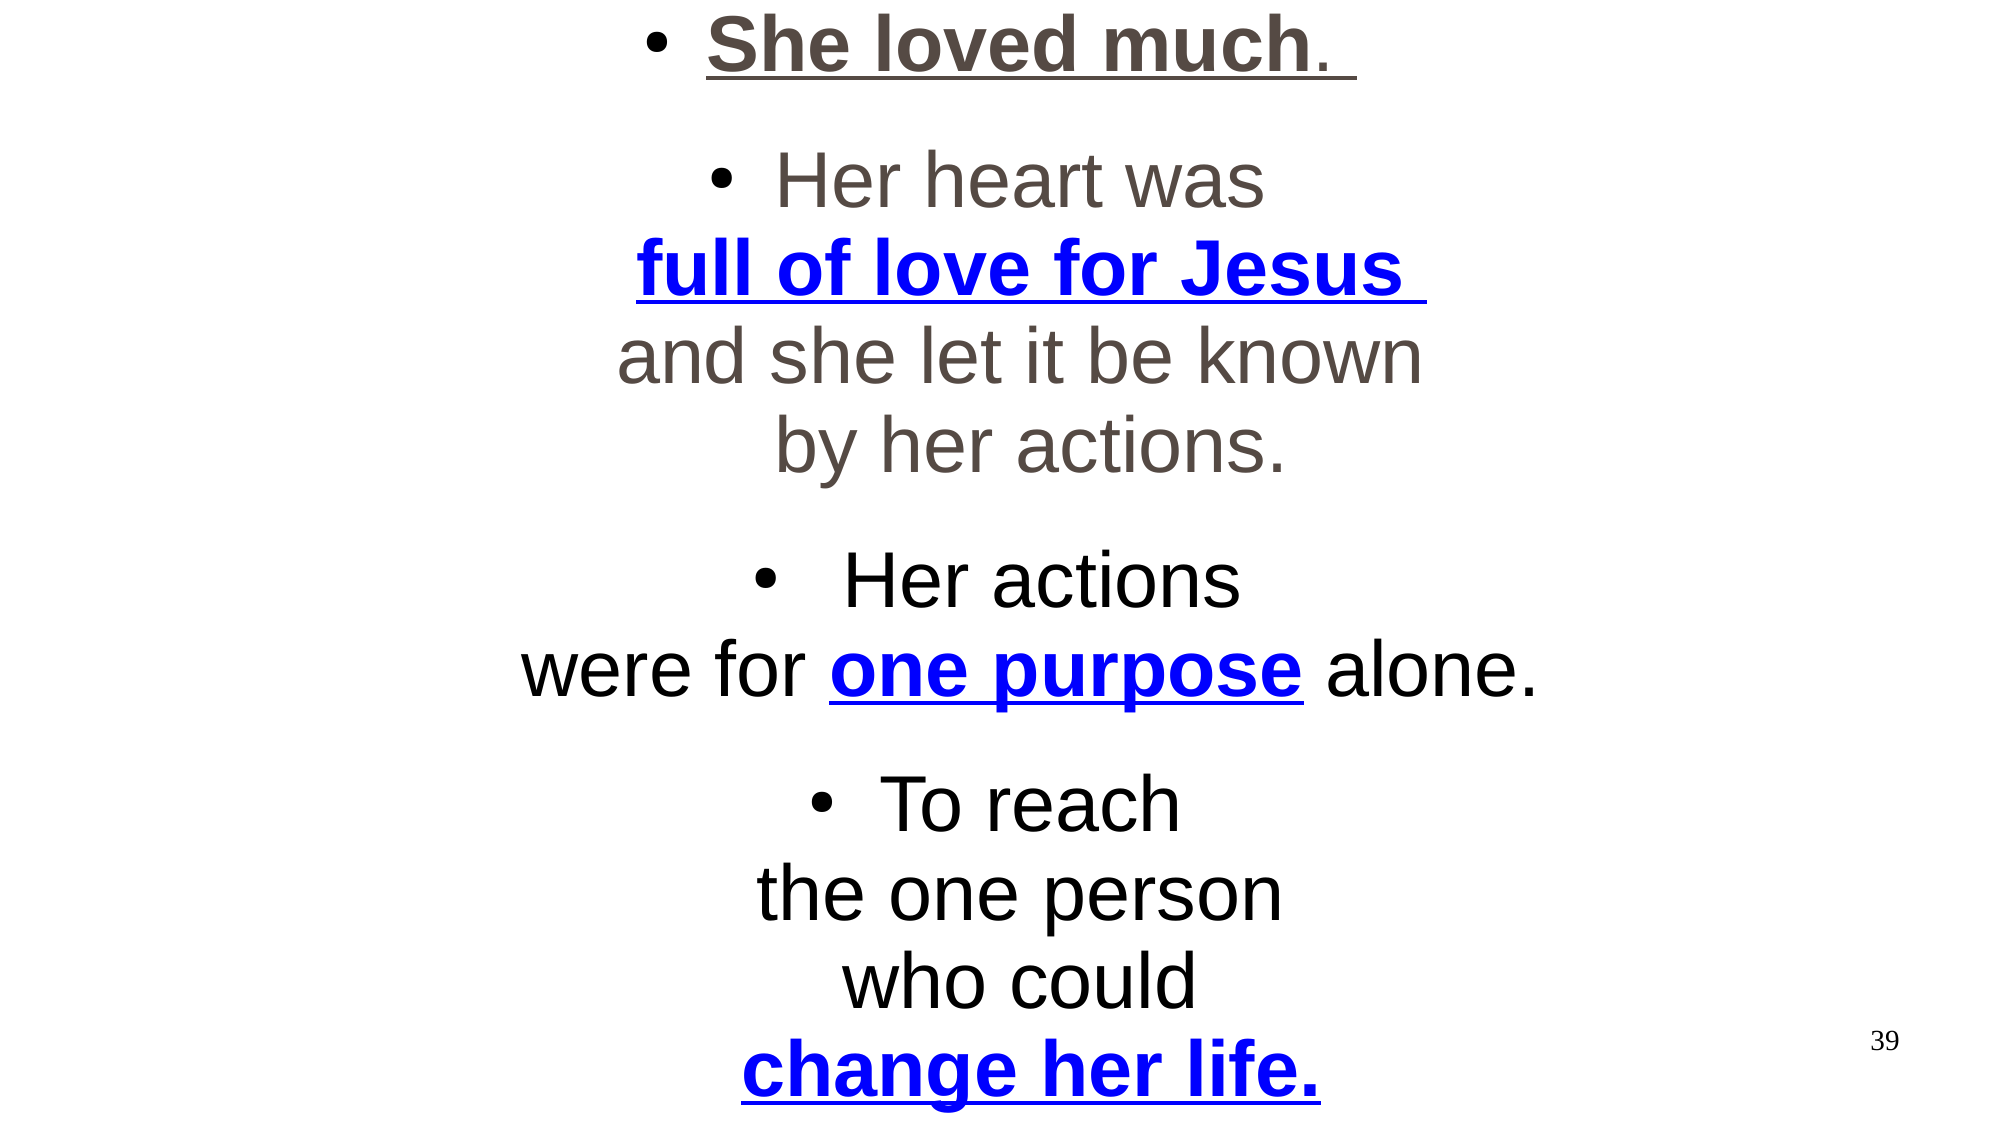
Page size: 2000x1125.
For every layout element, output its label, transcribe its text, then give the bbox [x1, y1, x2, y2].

list She loved much. Her heart was full of love for Jesus and she let it be known by her actions. Her actions were for one purpose alone. To reach the one person who could change her life. [0, 0, 1996, 1123]
